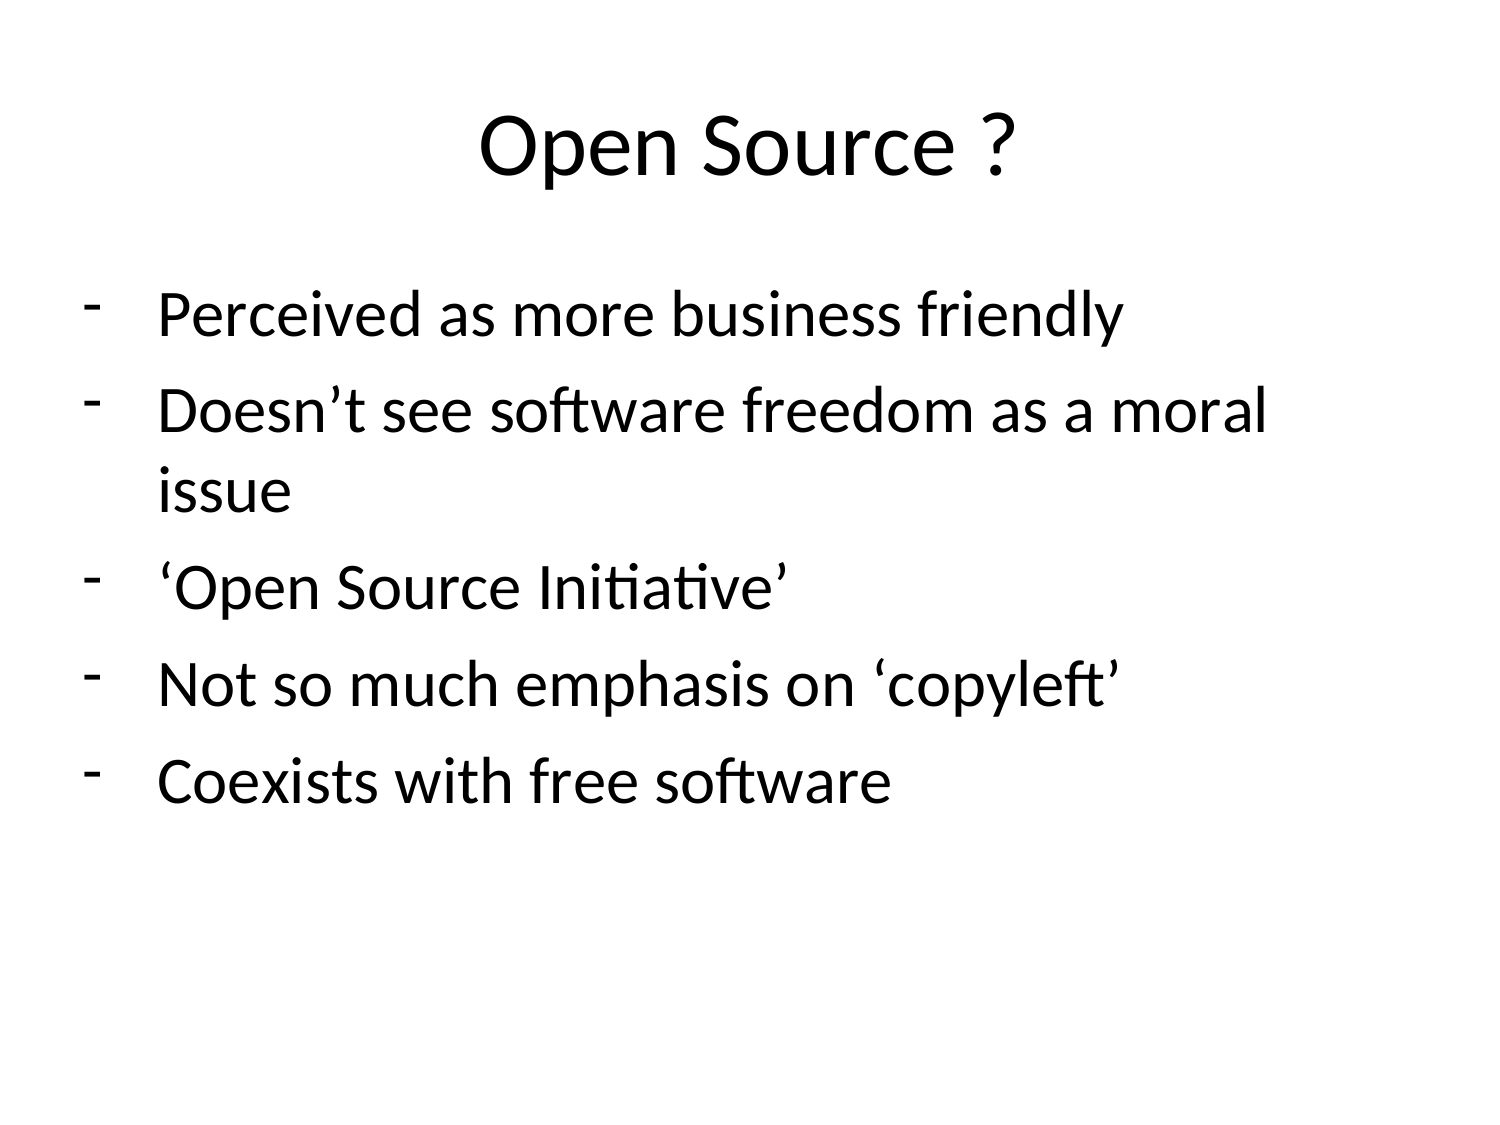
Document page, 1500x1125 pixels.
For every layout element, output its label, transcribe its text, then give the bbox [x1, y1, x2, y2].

title Open Source ? [75, 45, 1425, 233]
list Perceived as more business friendly Doesn’t see software freedom as a moral issue ‘Open Source Initiative’ Not so much emphasis on ‘copyleft’ Coexists with free software [67, 261, 1418, 1004]
